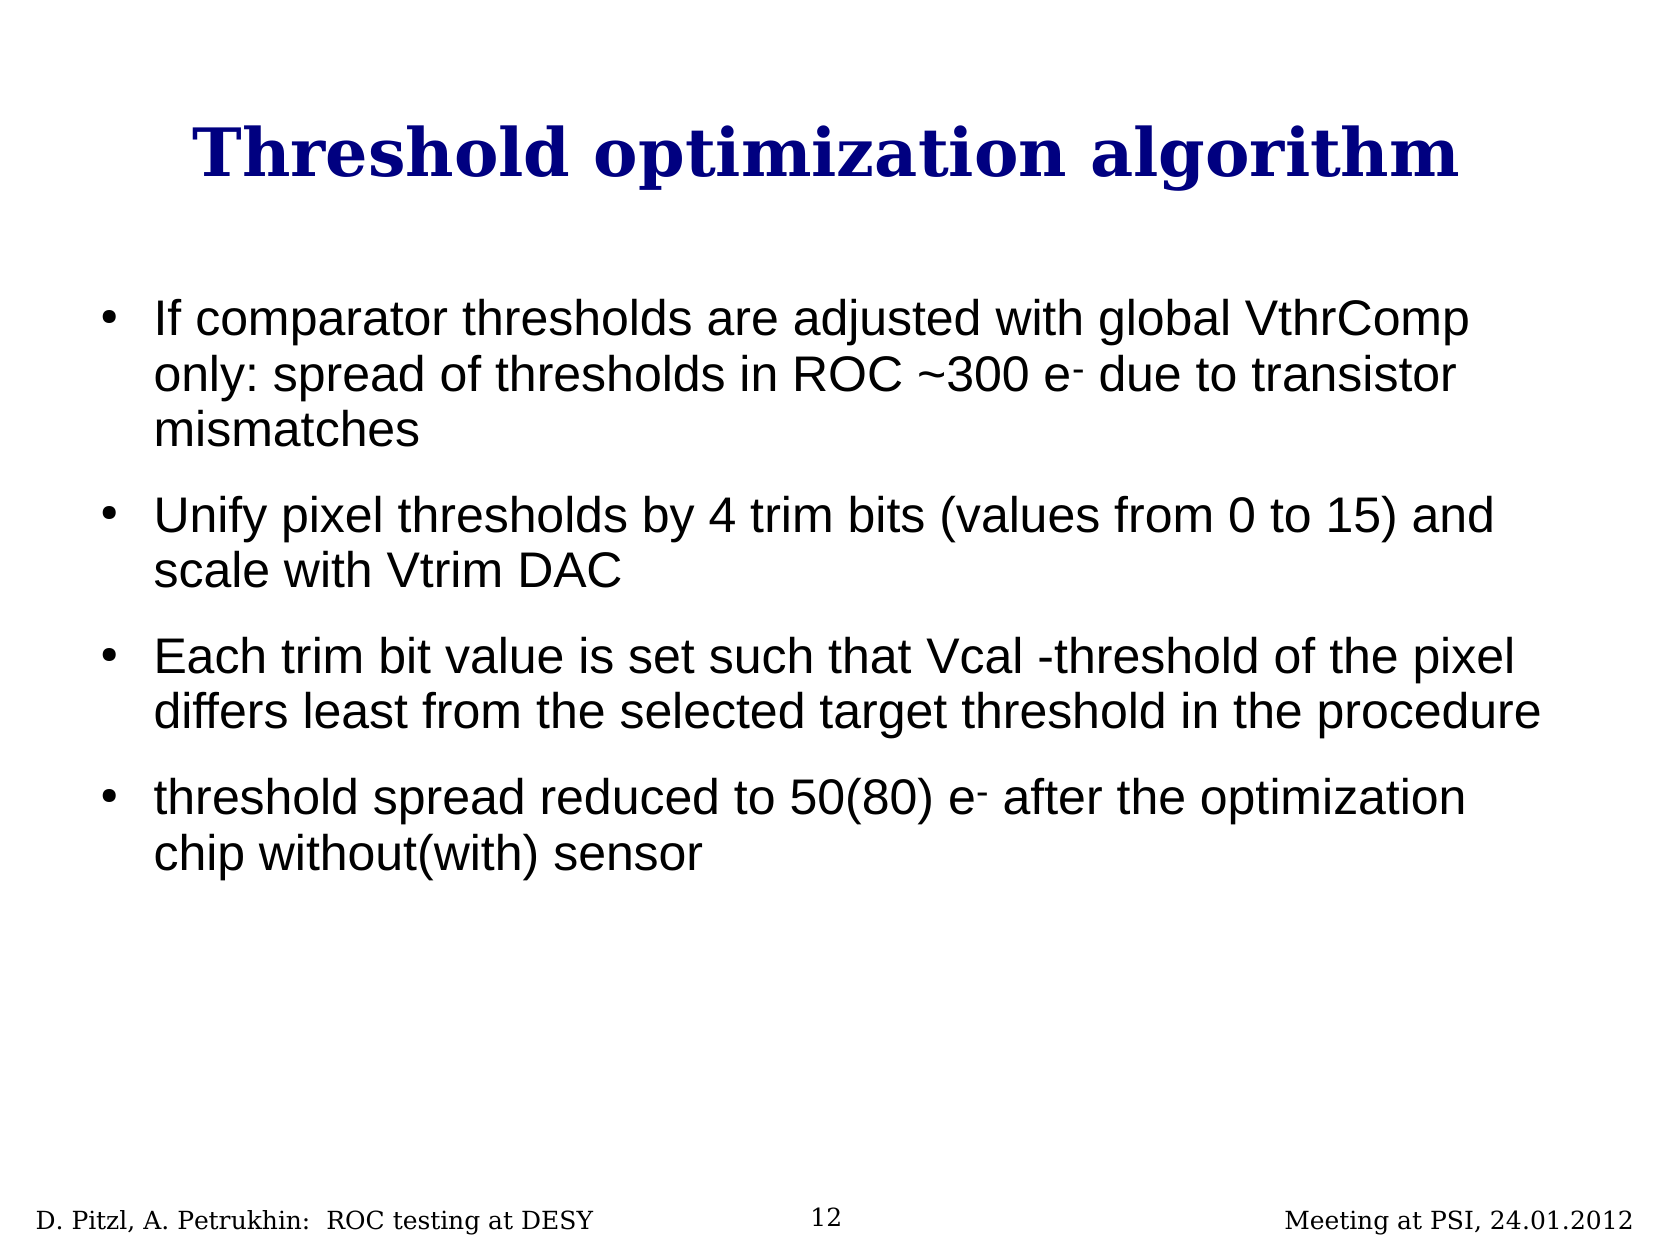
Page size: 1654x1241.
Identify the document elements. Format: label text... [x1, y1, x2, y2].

text_box D. Pitzl, A. Petrukhin: ROC testing at DESY [35, 1200, 594, 1230]
text_box Meeting at PSI, 24.01.2012 [947, 1200, 1637, 1230]
list If comparator thresholds are adjusted with global VthrComp only: spread of thresholds in ROC ~300 e- due to transistor mismatches Unify pixel thresholds by 4 trim bits (values from 0 to 15) and scale with Vtrim DAC Each trim bit value is set such that Vcal -threshold of the pixel differs least from the selected target threshold in the procedure threshold spread reduced to 50(80) e- after the optimization chip without(with) sensor [82, 290, 1571, 1109]
title Threshold optimization algorithm [82, 49, 1571, 257]
text_box <number> [756, 1197, 897, 1230]
